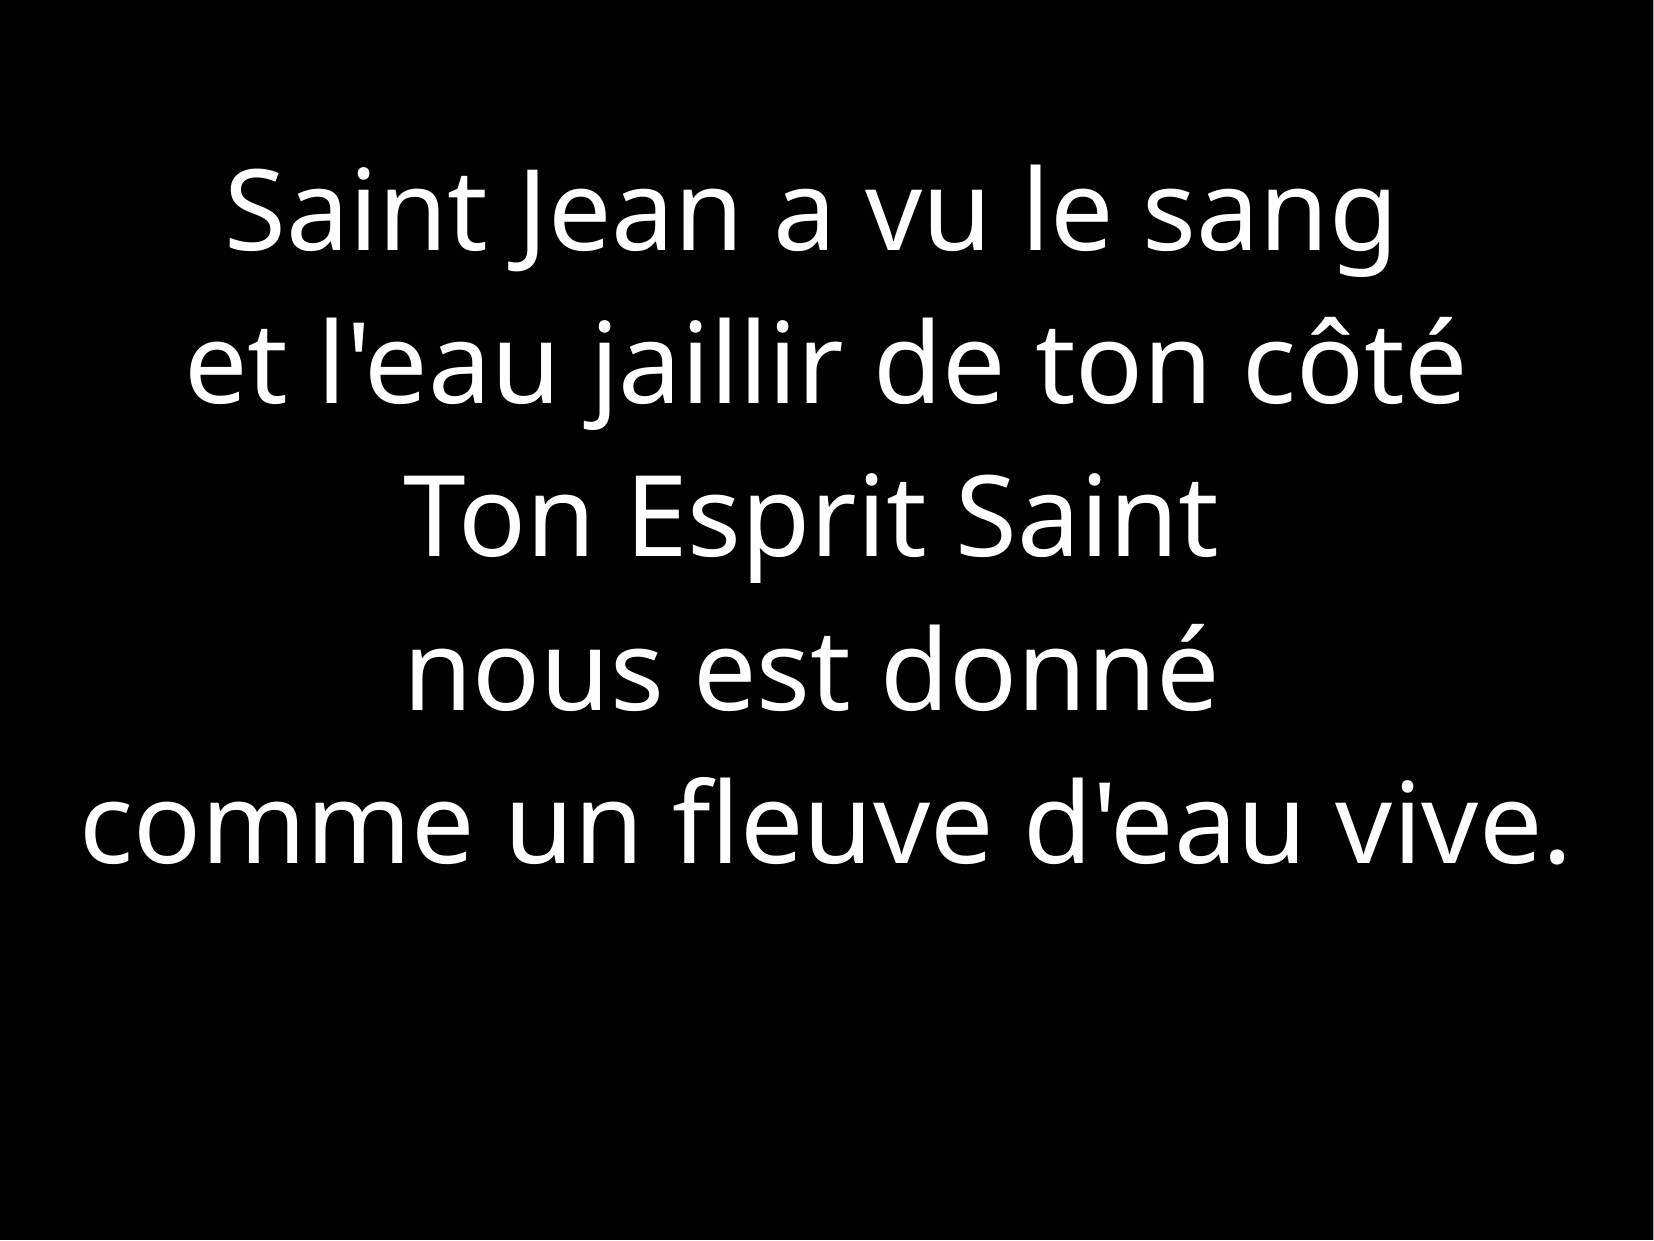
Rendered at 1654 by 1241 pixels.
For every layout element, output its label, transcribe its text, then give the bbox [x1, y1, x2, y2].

subtitle Saint Jean a vu le sang et l'eau jaillir de ton côté Ton Esprit Saint nous est donné comme un fleuve d'eau vive. [47, 70, 1607, 1109]
